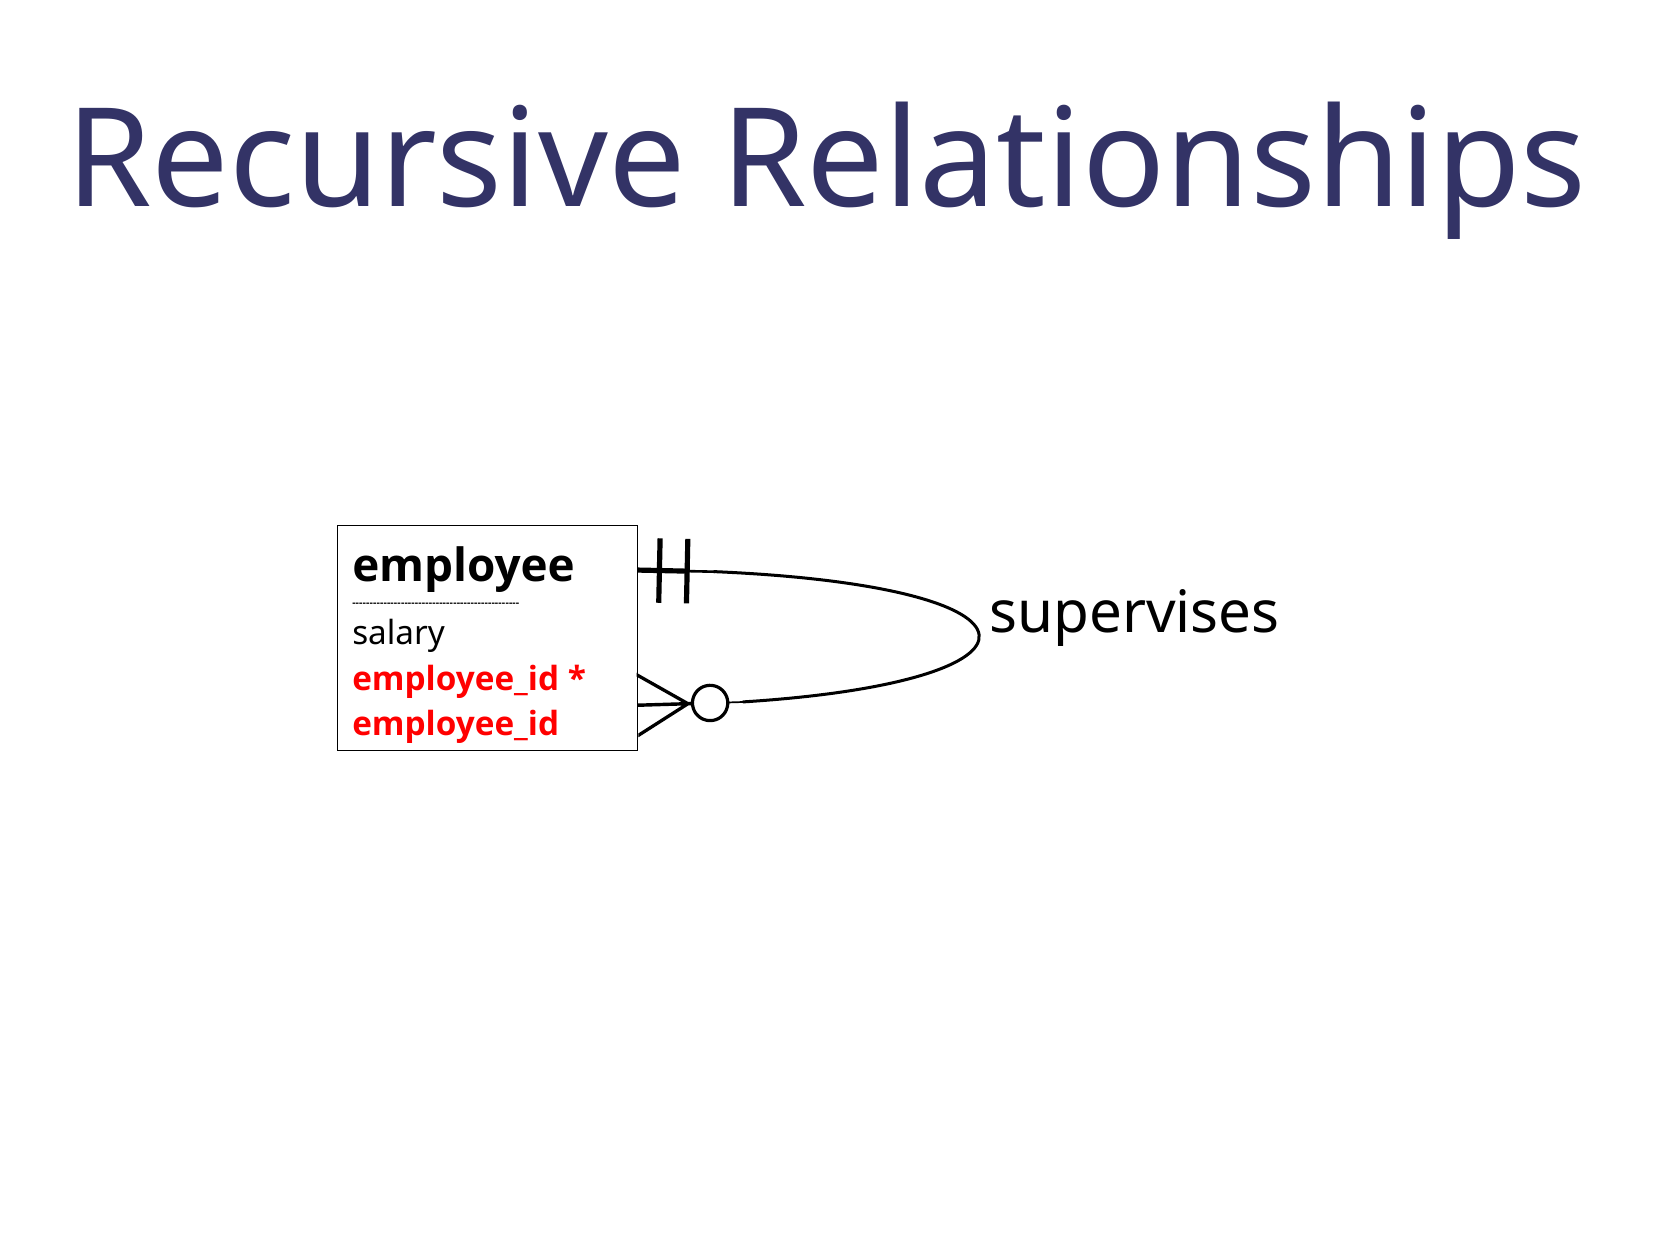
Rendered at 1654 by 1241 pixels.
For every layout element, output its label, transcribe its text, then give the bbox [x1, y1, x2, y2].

text_box supervises [975, 562, 1314, 649]
text_box employee ------------------------------------------------ salary employee_id * employee_id [337, 525, 638, 751]
title Recursive Relationships [0, 49, 1654, 257]
